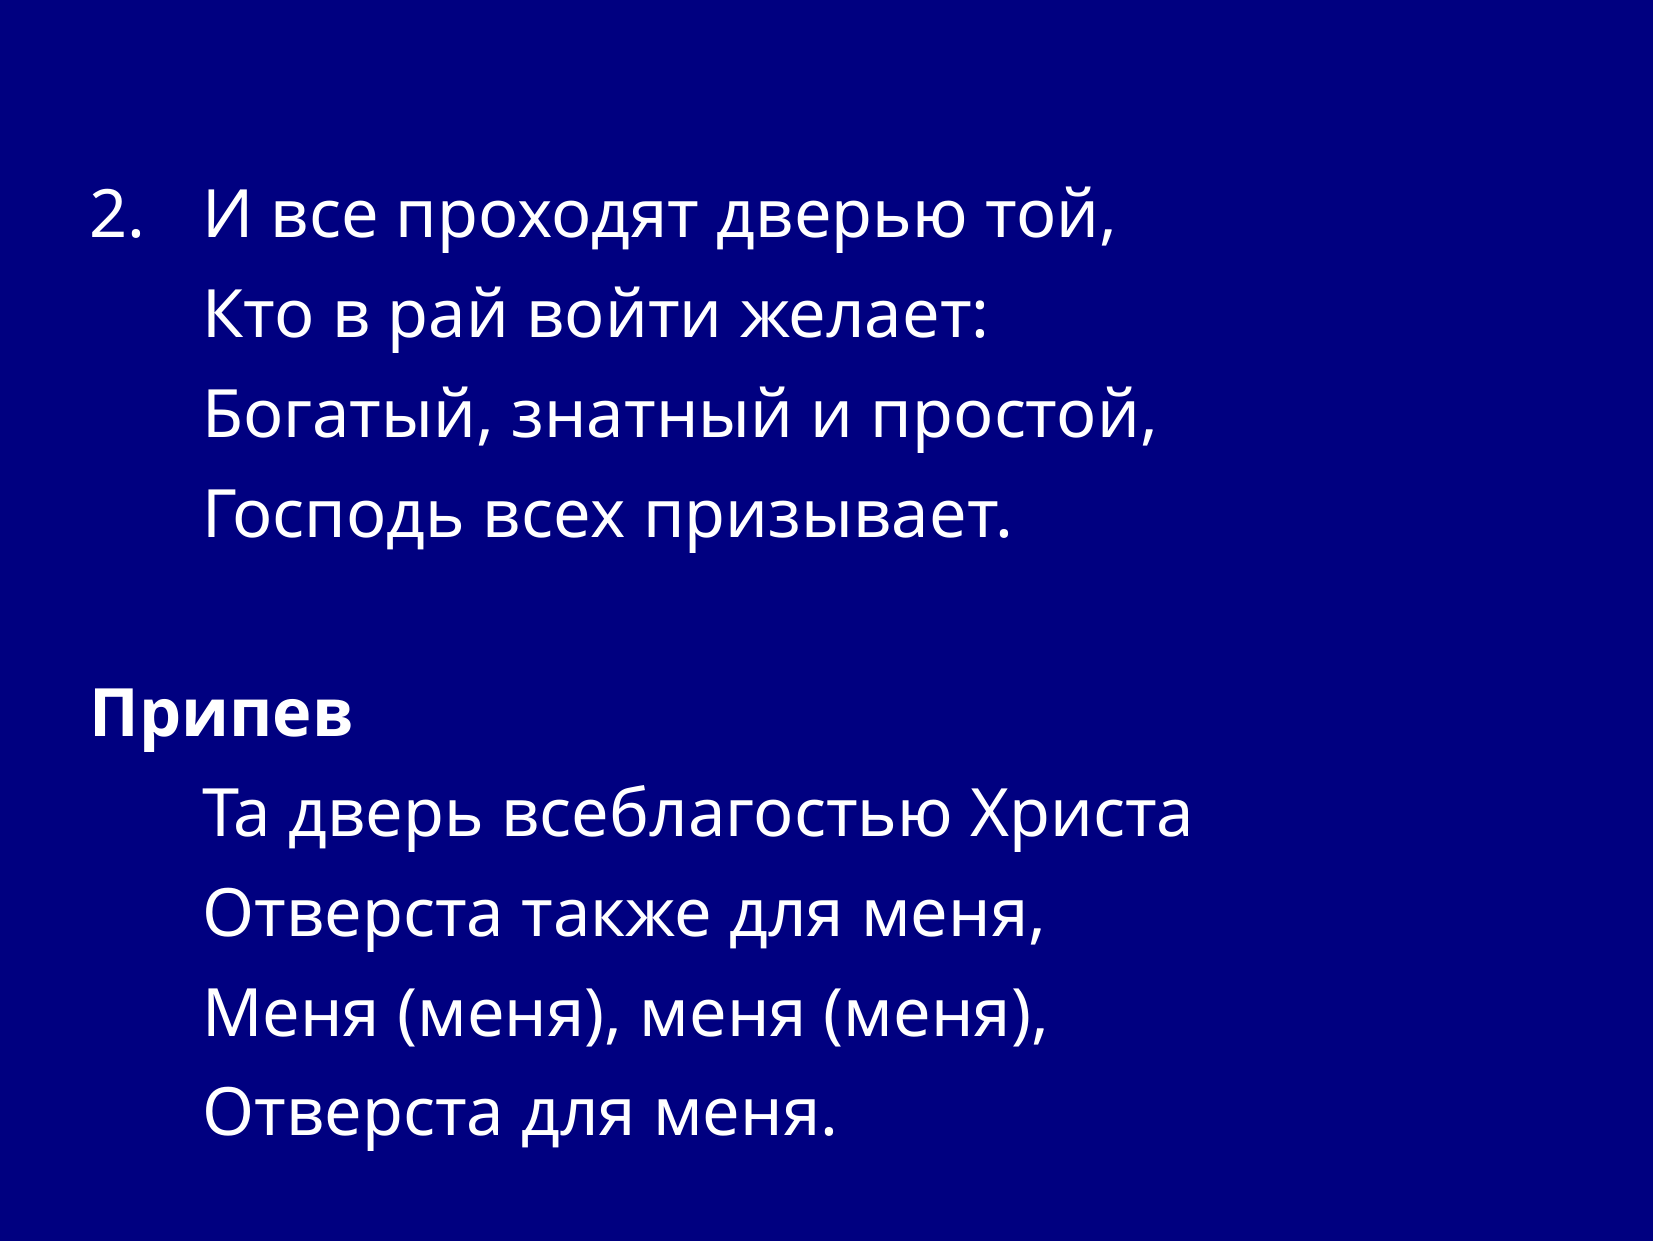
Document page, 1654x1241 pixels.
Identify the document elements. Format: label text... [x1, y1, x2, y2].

text_box 2. И все проходят дверью той, Кто в рай войти желает: Богатый, знатный и простой, Господь всех призывает. Припев Та дверь всеблагостью Христа Отверста также для меня, Меня (меня), меня (меня), Отверста для меня. [75, 150, 1576, 1163]
